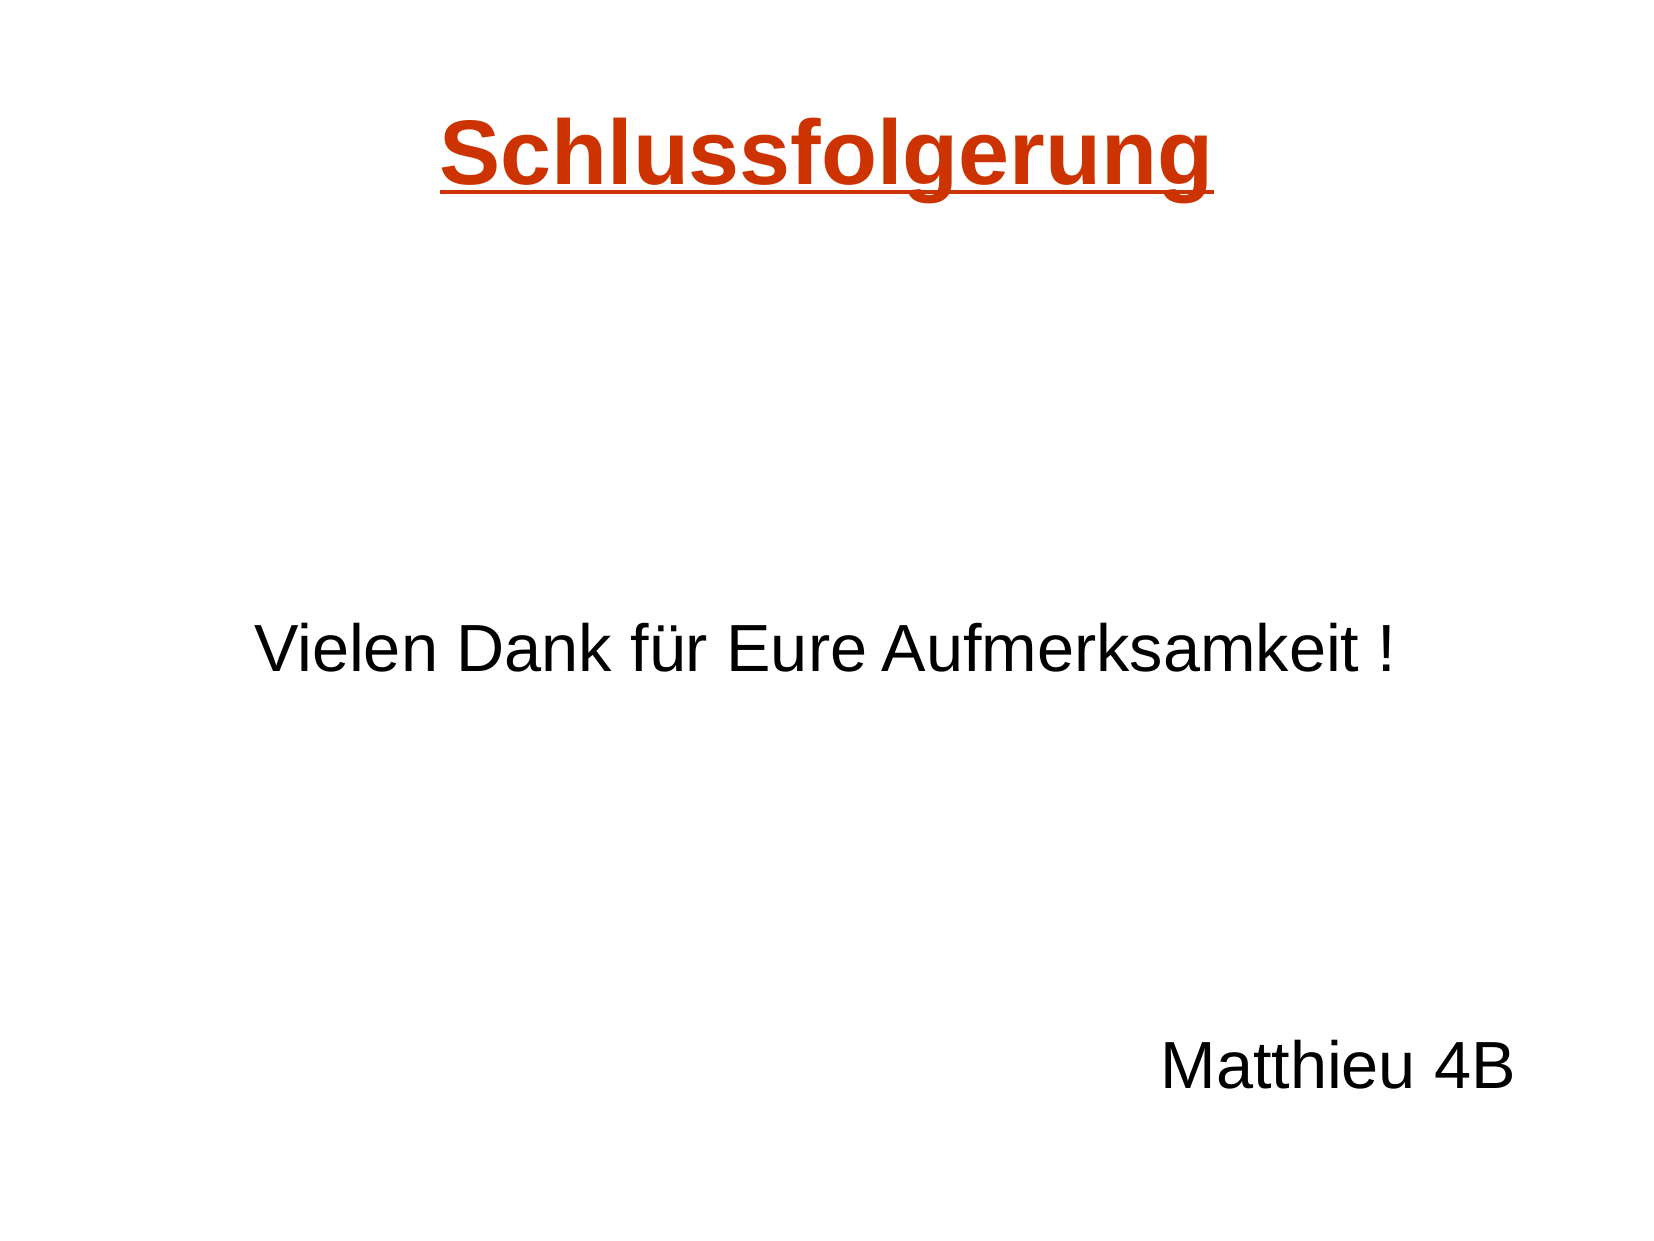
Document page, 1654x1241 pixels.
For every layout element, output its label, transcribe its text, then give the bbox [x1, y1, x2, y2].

list Vielen Dank für Eure Aufmerksamkeit ! Matthieu 4B [35, 610, 1524, 1241]
title Schlussfolgerung [82, 49, 1571, 257]
